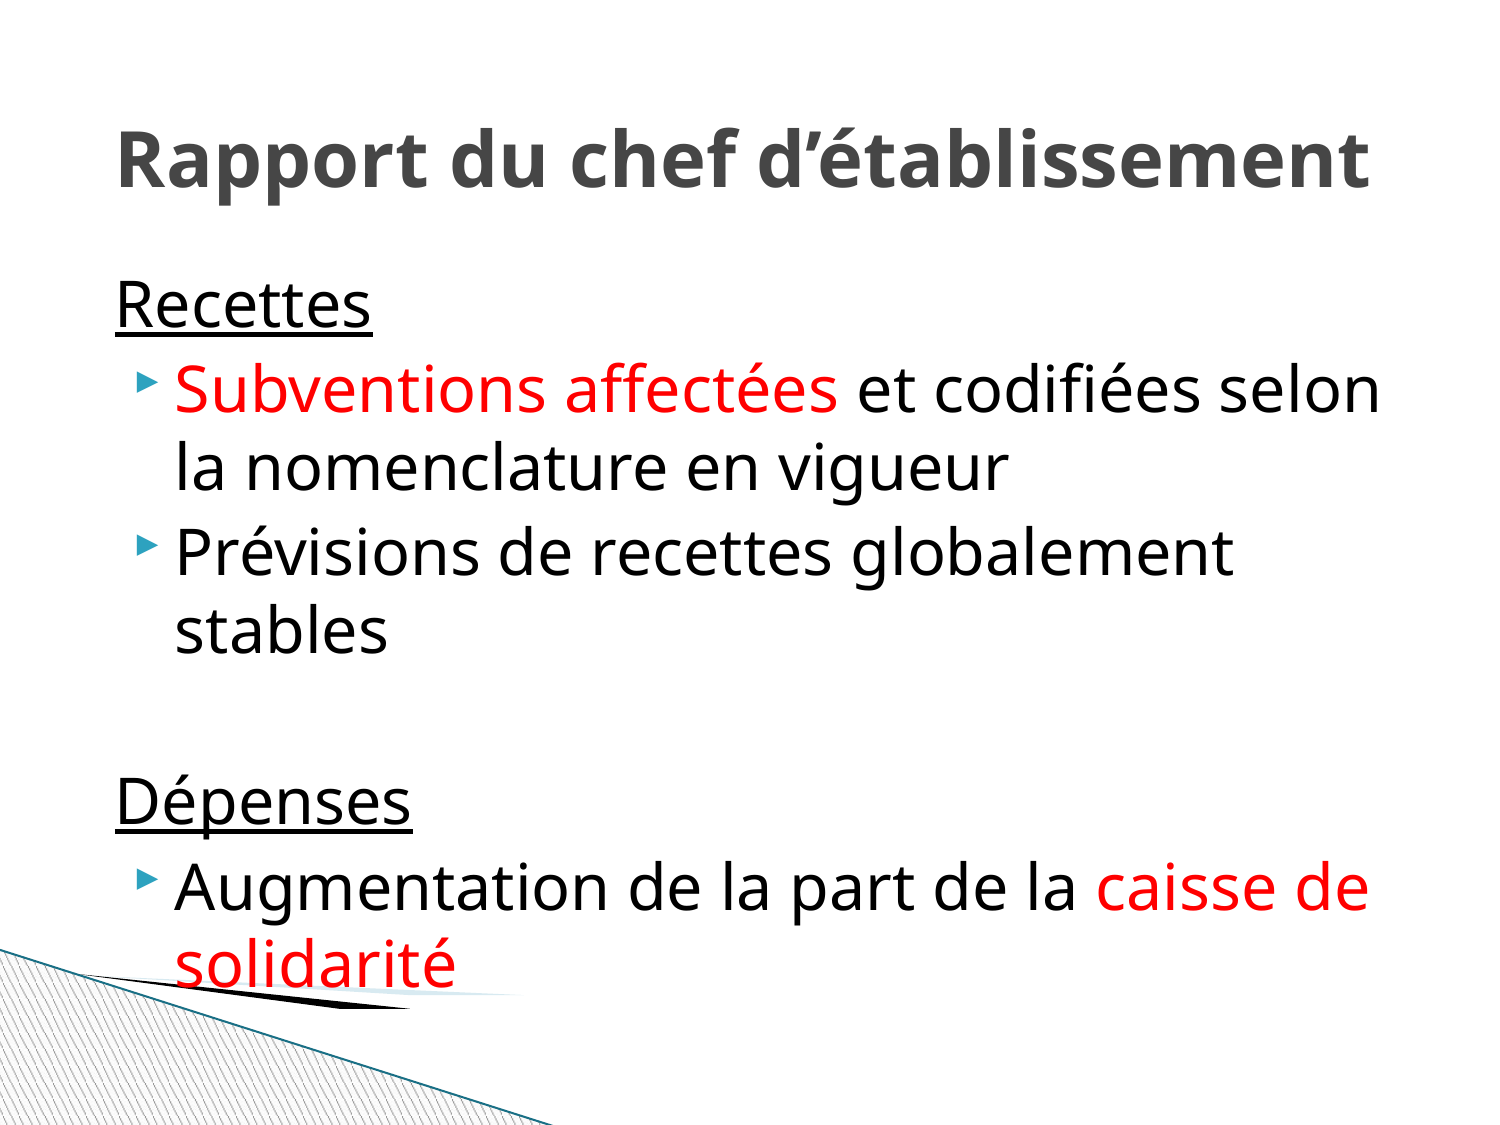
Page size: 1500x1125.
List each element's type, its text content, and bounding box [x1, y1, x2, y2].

picture [0, 952, 543, 1125]
list Recettes Subventions affectées et codifiées selon la nomenclature en vigueur Prévisions de recettes globalement stables Dépenses Augmentation de la part de la caisse de solidarité [100, 255, 1414, 1035]
title Rapport du chef d’établissement [100, 62, 1425, 250]
